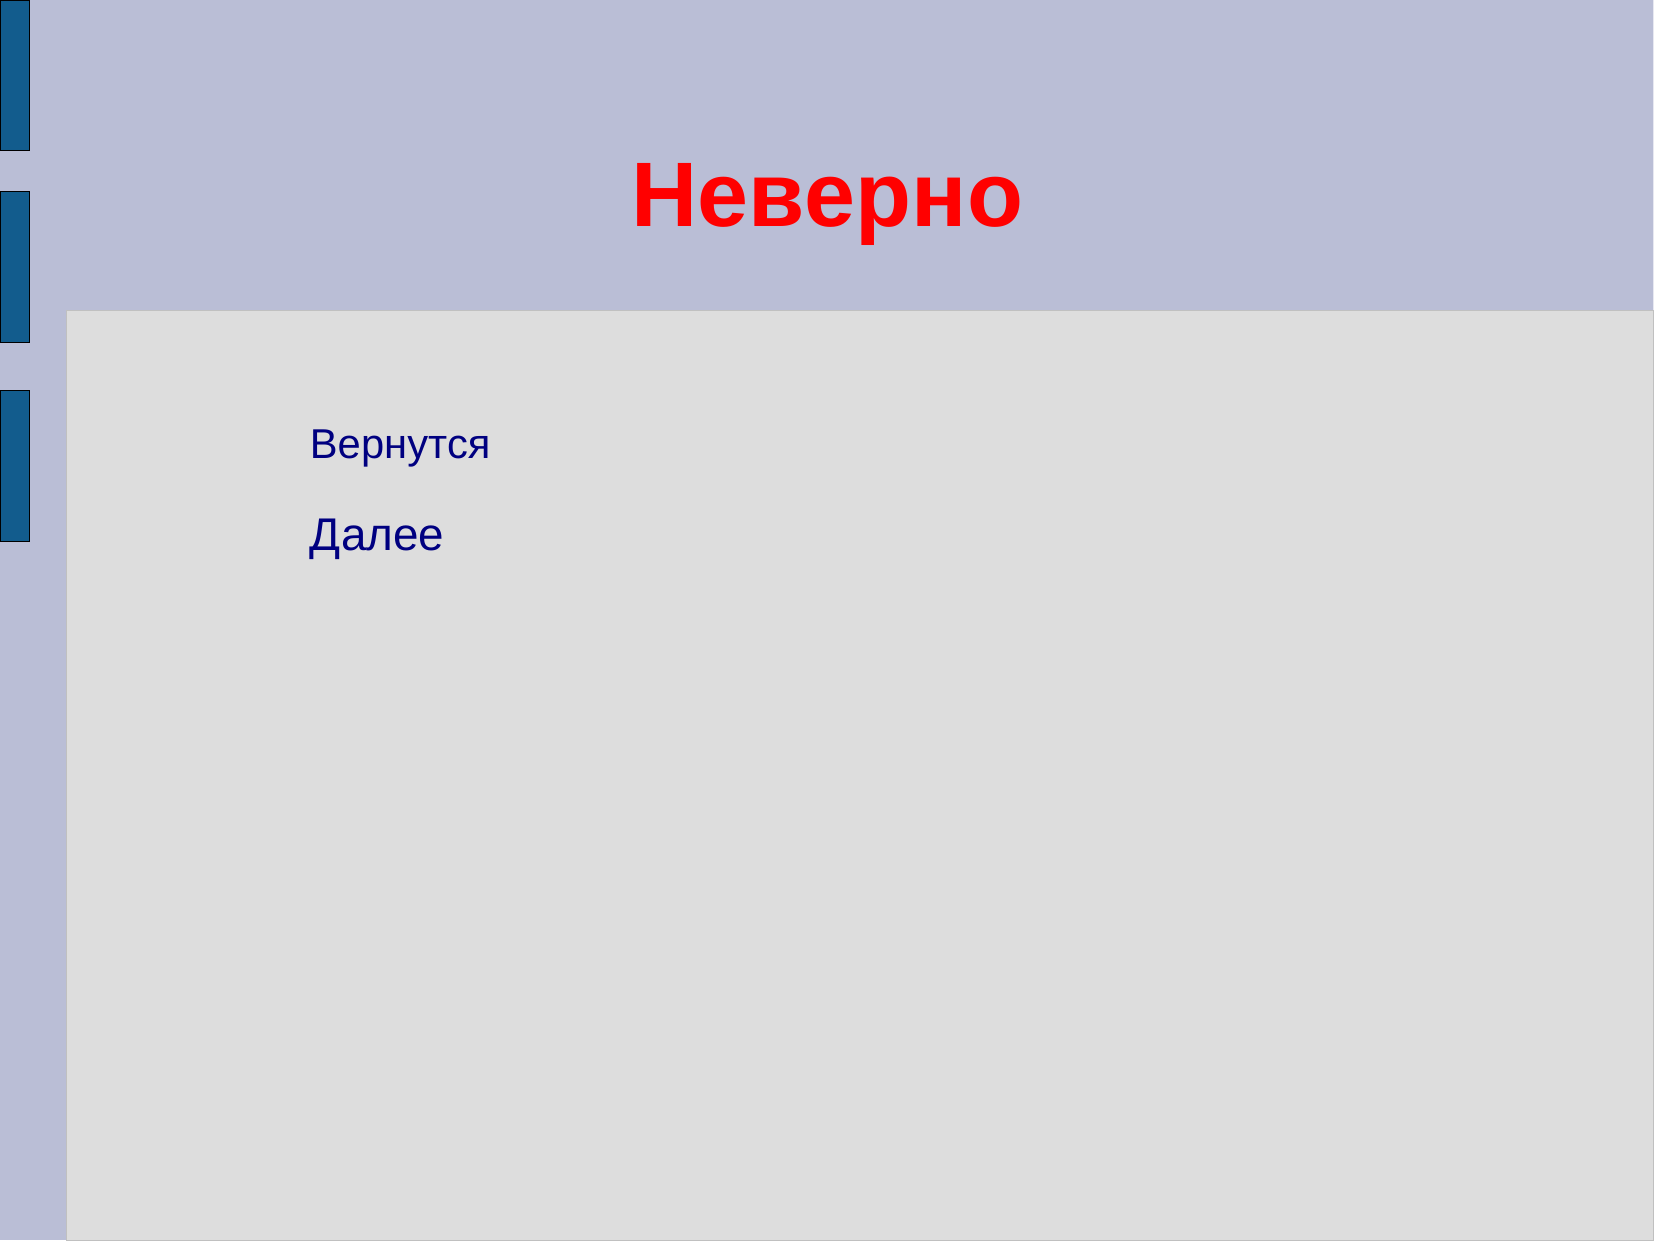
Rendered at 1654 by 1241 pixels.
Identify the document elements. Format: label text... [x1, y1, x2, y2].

text_box Вернутся [295, 413, 621, 475]
text_box Далее [295, 501, 465, 568]
title Неверно [121, 98, 1534, 291]
